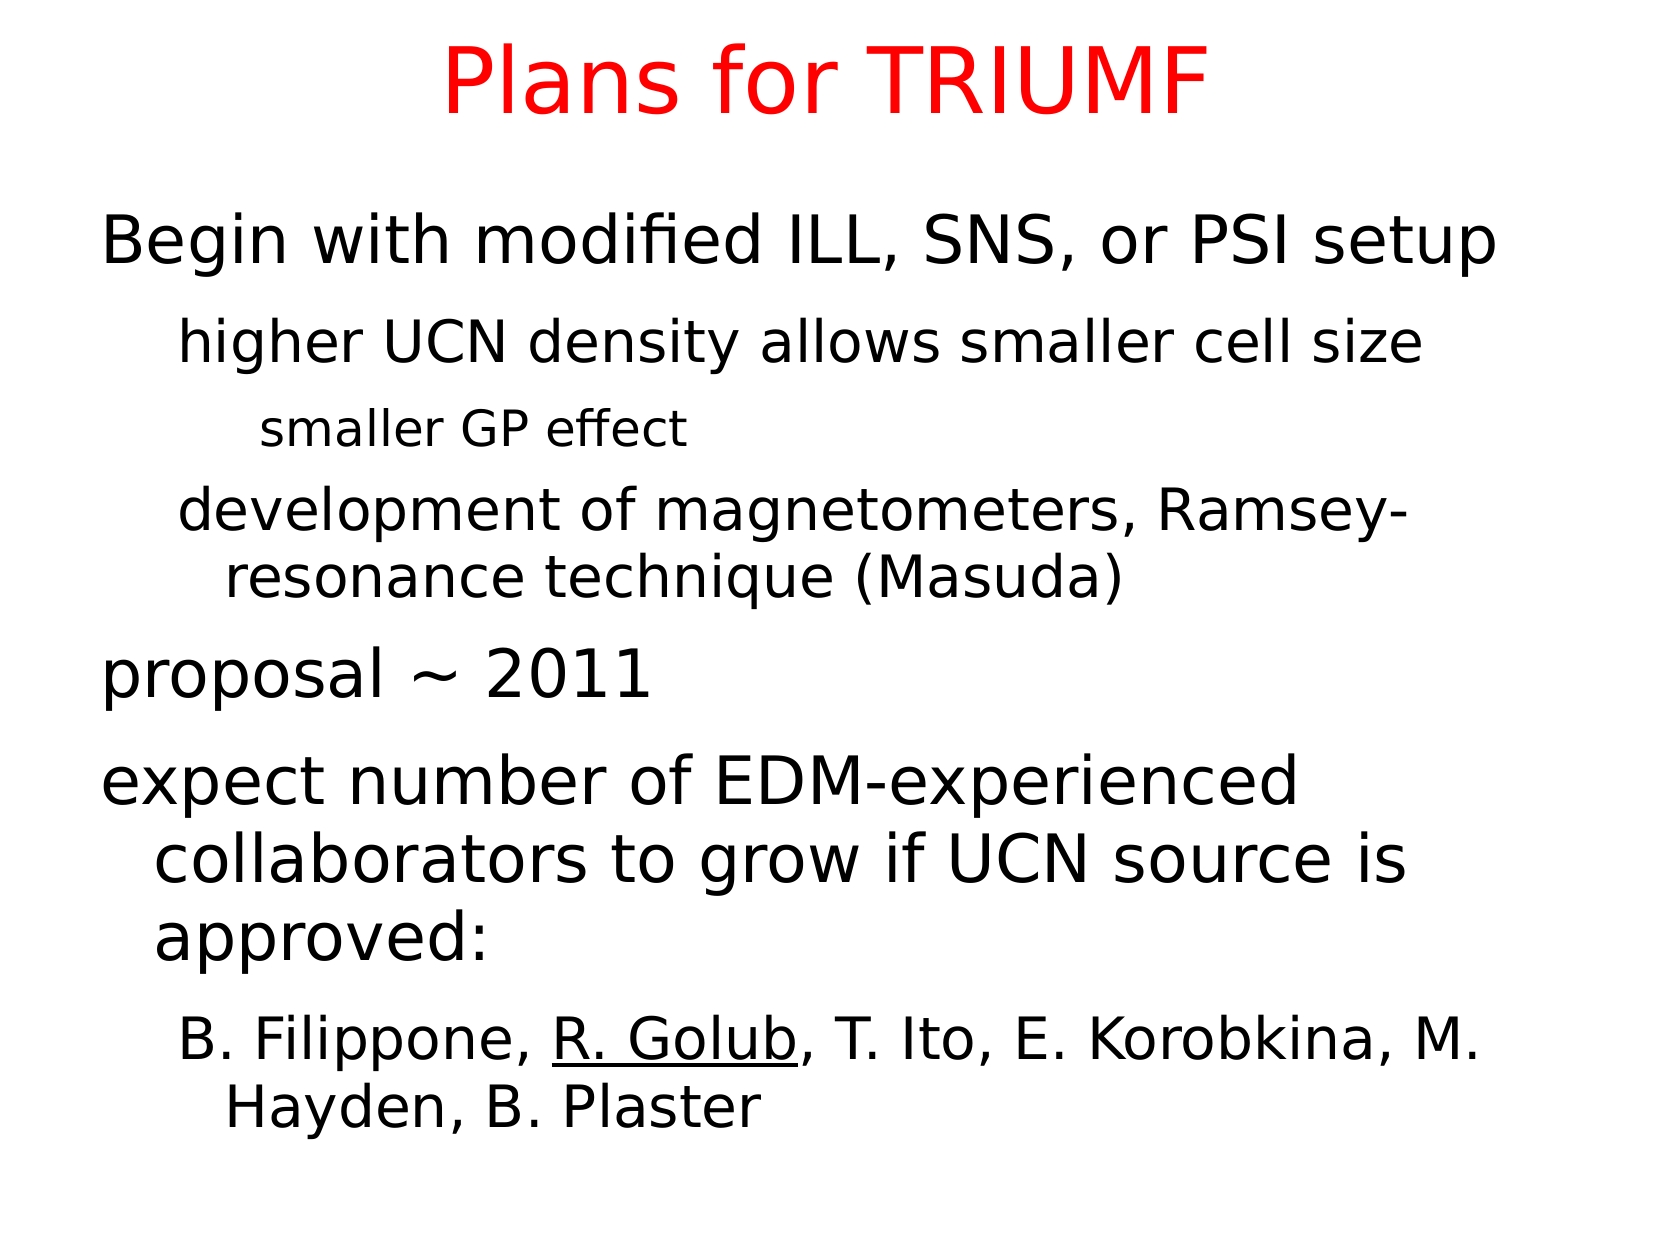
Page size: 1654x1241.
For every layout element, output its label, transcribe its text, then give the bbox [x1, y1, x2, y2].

title Plans for TRIUMF [82, 17, 1571, 146]
list Begin with modified ILL, SNS, or PSI setup higher UCN density allows smaller cell size smaller GP effect development of magnetometers, Ramsey-resonance technique (Masuda) proposal ~ 2011 expect number of EDM-experienced collaborators to grow if UCN source is approved: B. Filippone, R. Golub, T. Ito, E. Korobkina, M. Hayden, B. Plaster [82, 201, 1571, 1142]
